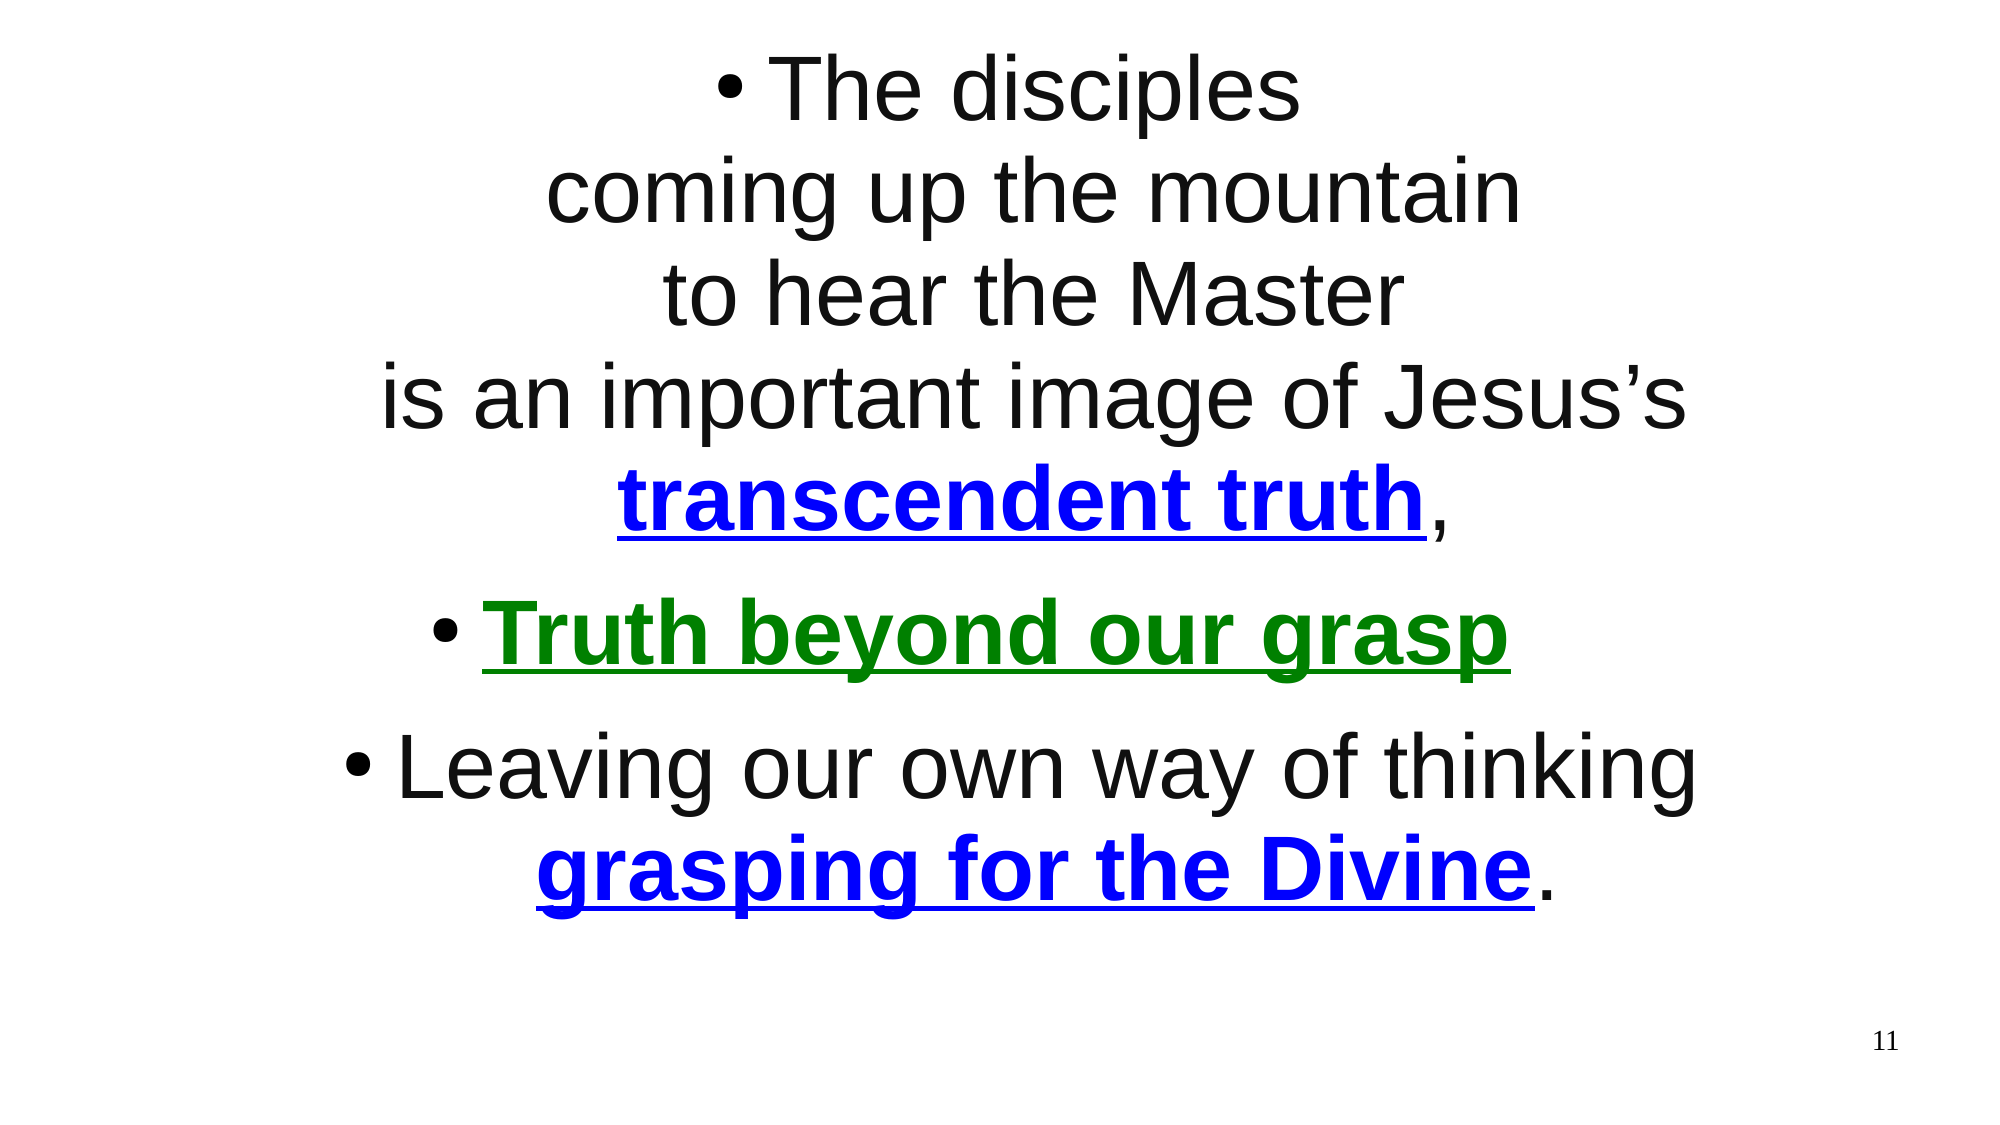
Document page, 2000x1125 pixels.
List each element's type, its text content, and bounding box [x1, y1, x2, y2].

list The disciples coming up the mountain to hear the Master is an important image of Jesus’s transcendent truth, Truth beyond our grasp Leaving our own way of thinking grasping for the Divine. [37, 37, 1988, 1088]
